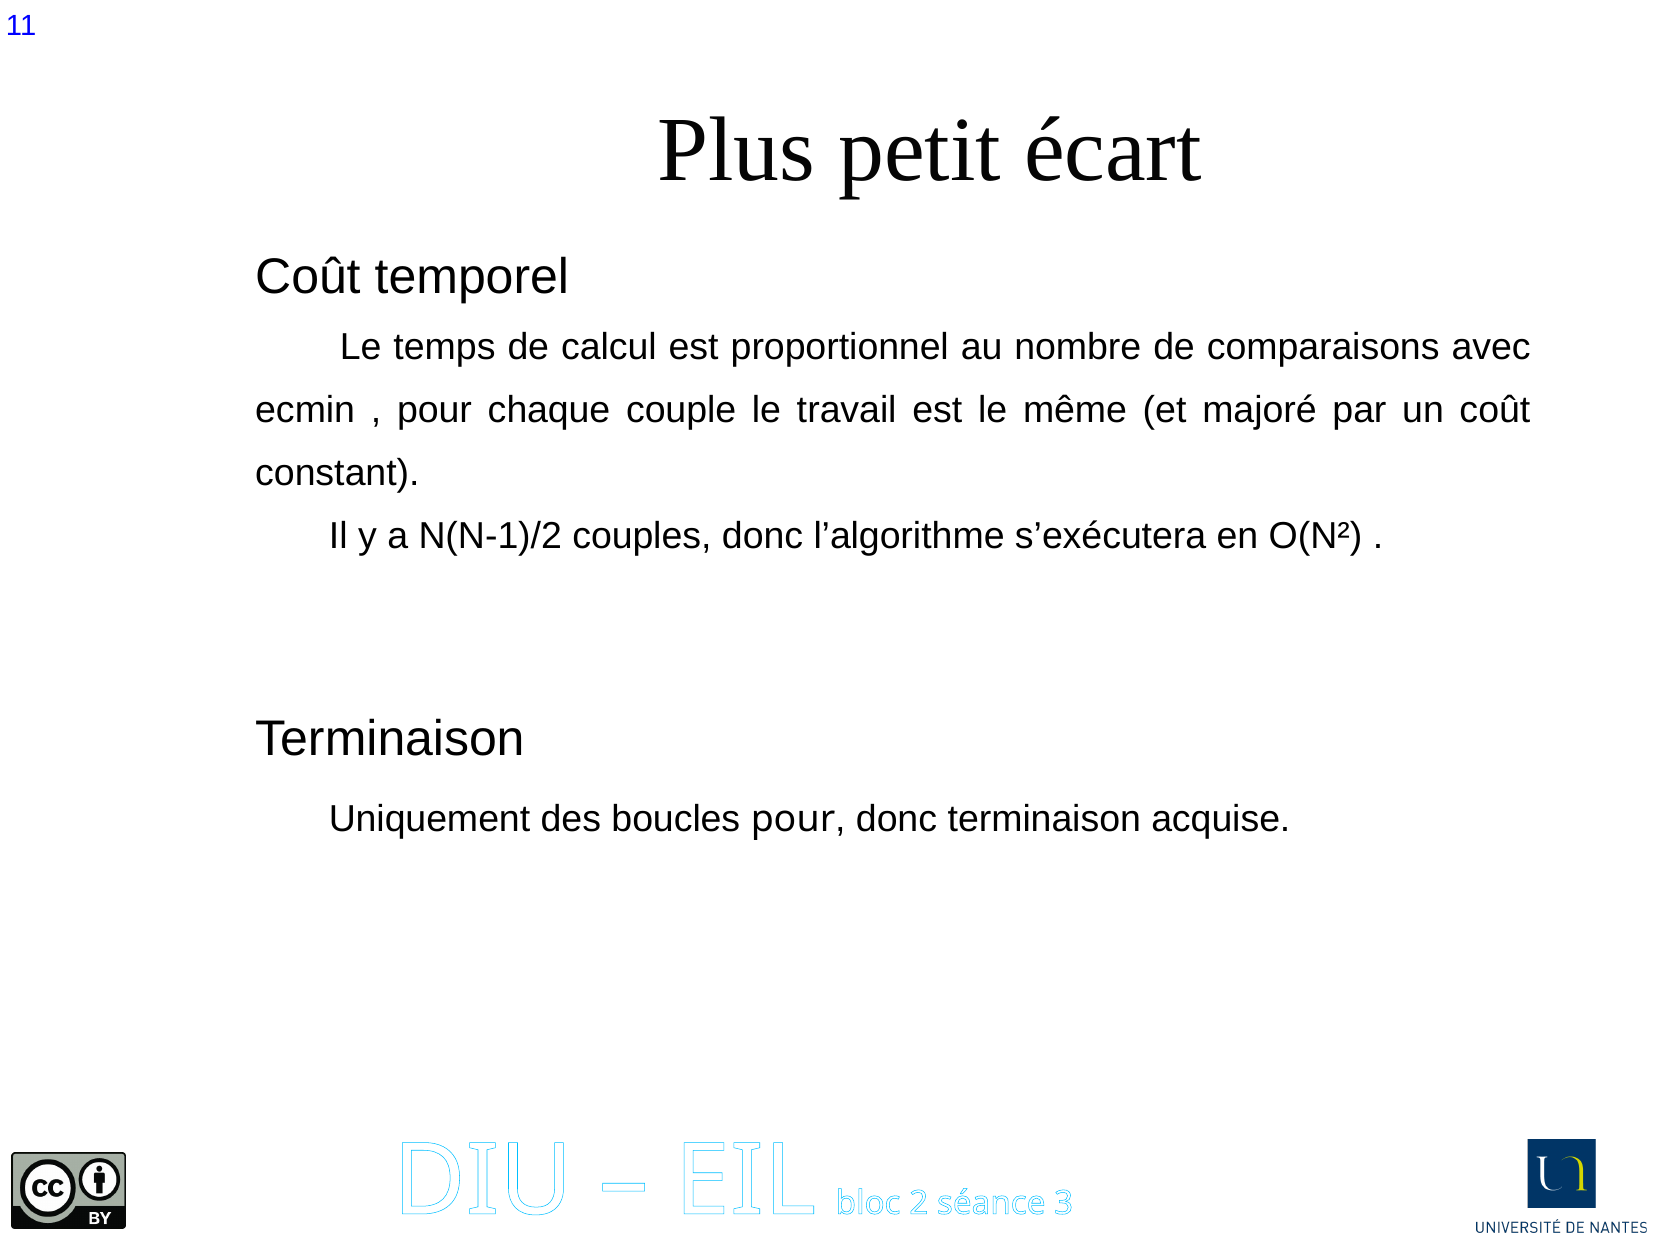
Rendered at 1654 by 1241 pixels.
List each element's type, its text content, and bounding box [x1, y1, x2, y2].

picture [972, 1195, 988, 1215]
picture [602, 1182, 645, 1192]
subtitle Coût temporel Le temps de calcul est proportionnel au nombre de comparaisons avec ecmin , pour chaque couple le travail est le même (et majoré par un coût constant). Il y a N(N-1)/2 couples, donc l’algorithme s’exécutera en O(N²) . Terminaison Uniquement des boucles pour, donc terminaison acquise. [255, 220, 1531, 1071]
picture [1012, 1195, 1026, 1215]
picture [1028, 1195, 1045, 1215]
picture [838, 1188, 855, 1215]
picture [910, 1189, 927, 1215]
picture [11, 1152, 126, 1229]
picture [402, 1142, 460, 1215]
picture [866, 1195, 884, 1215]
picture [858, 1188, 863, 1215]
picture [733, 1142, 761, 1215]
picture [1476, 1139, 1647, 1233]
picture [683, 1142, 725, 1215]
title Plus petit écart [265, 47, 1595, 252]
picture [886, 1195, 900, 1215]
picture [938, 1195, 952, 1215]
picture [992, 1195, 1009, 1215]
picture [954, 1188, 971, 1215]
picture [508, 1142, 564, 1216]
picture [773, 1142, 815, 1215]
picture [469, 1142, 496, 1215]
picture [1055, 1189, 1072, 1215]
